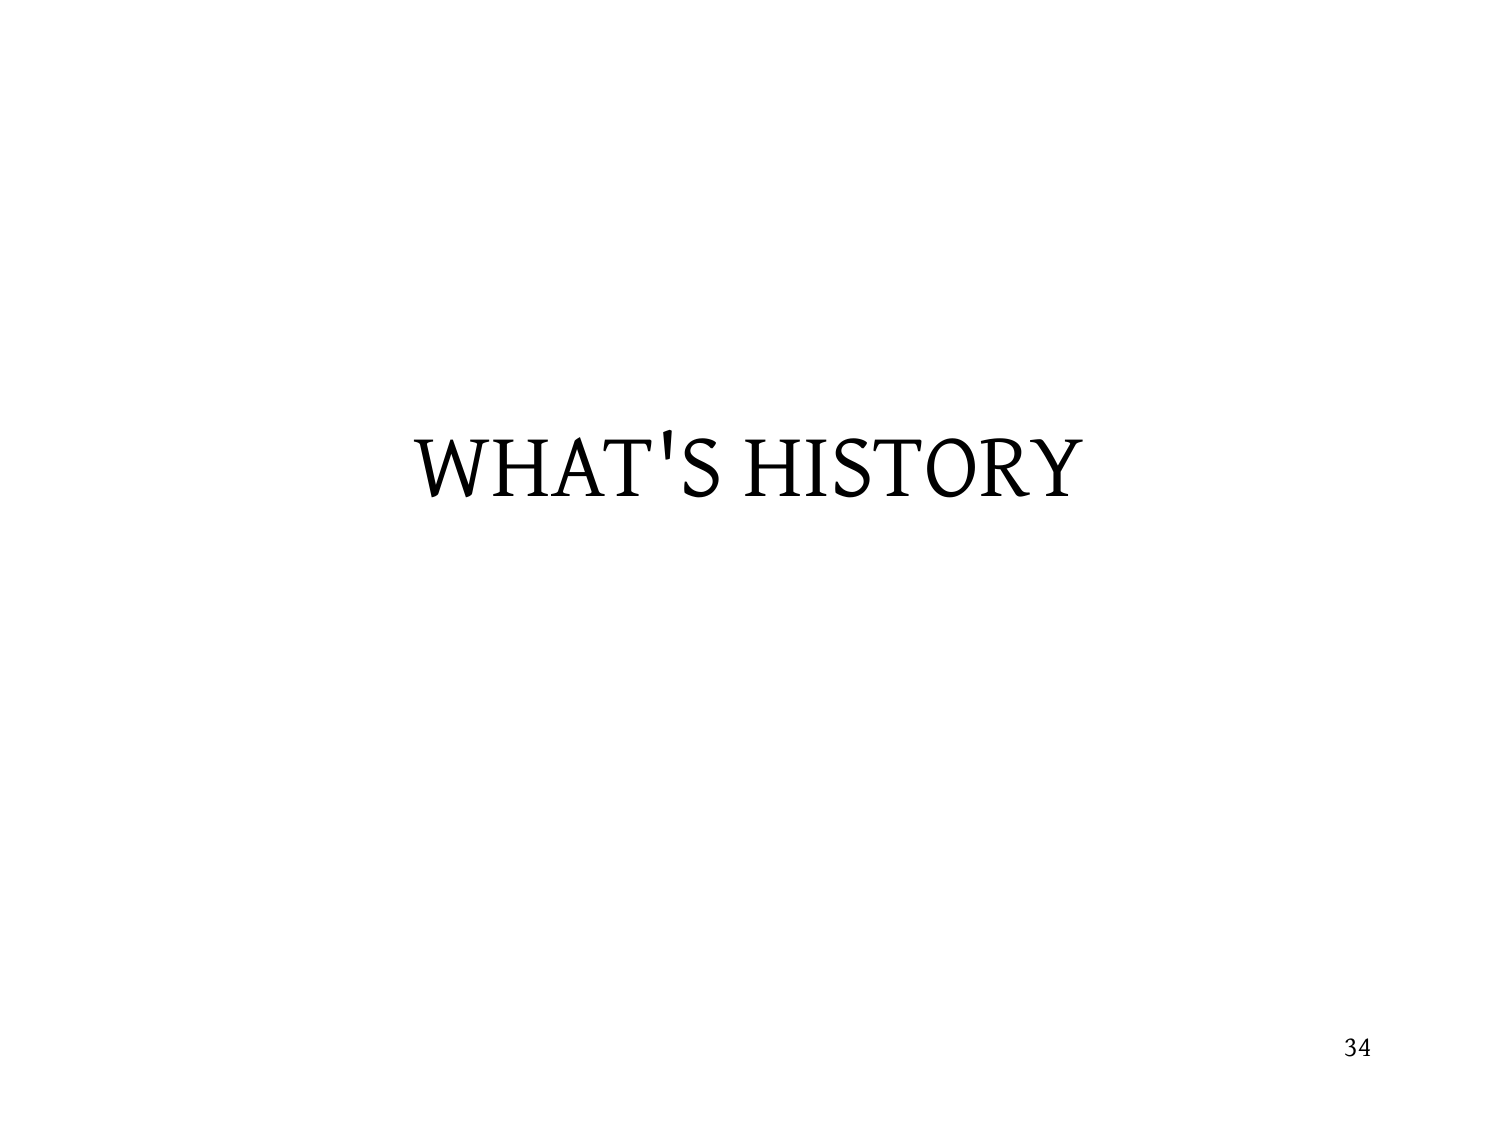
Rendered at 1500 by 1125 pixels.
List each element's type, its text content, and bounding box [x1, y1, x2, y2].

title WHAT'S HISTORY [112, 375, 1388, 563]
